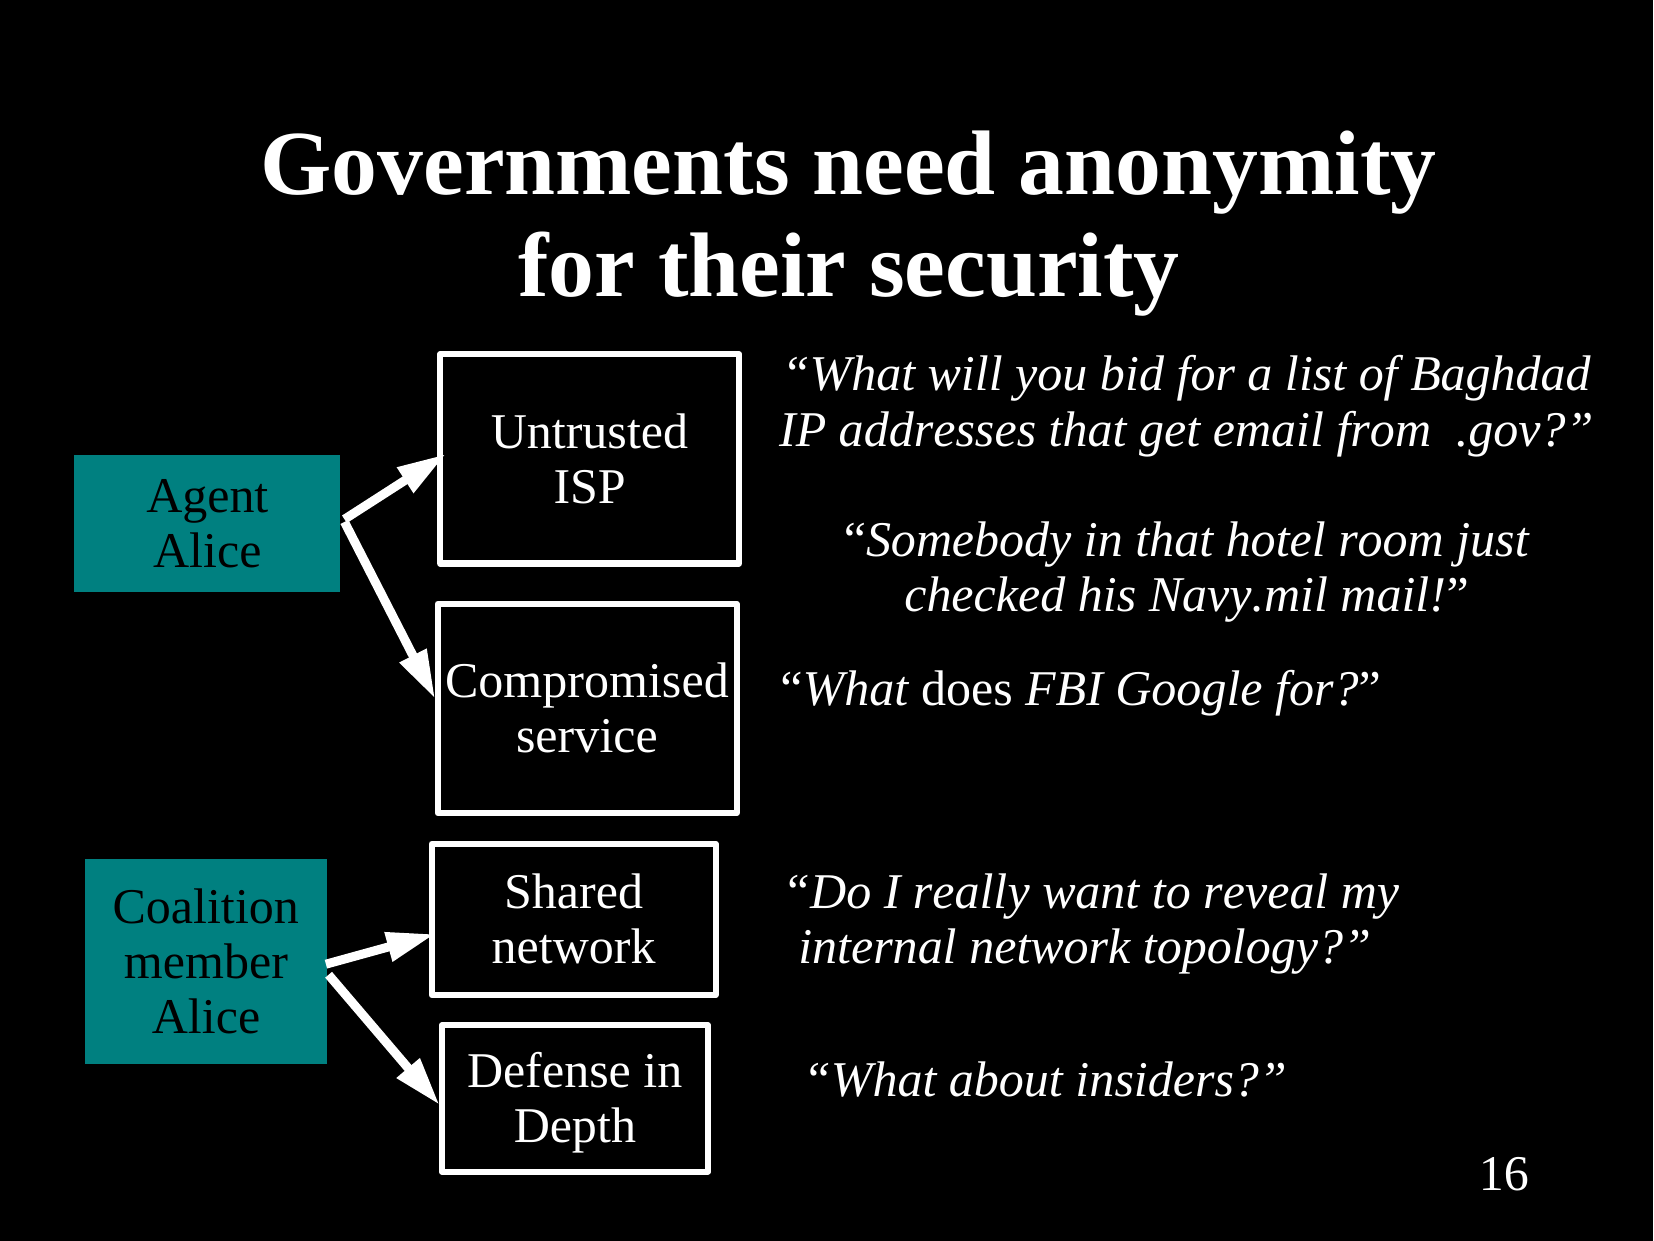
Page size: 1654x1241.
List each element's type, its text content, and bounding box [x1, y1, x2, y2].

title Governments need anonymity for their security [121, 94, 1578, 335]
text_box Agent Alice [73, 454, 341, 593]
text_box Shared network [431, 843, 716, 996]
text_box “What does FBI Google for?” [780, 678, 1464, 718]
text_box “What will you bid for a list of Baghdad IP addresses that get email from .gov?” “Somebody in that hotel room just checked his Navy.mil mail!” [779, 346, 1597, 678]
text_box Defense in Depth [441, 1025, 708, 1172]
text_box Coalition member Alice [84, 858, 328, 1065]
text_box Untrusted ISP [440, 354, 740, 564]
text_box Compromised service [437, 603, 737, 814]
text_box “Do I really want to reveal my internal network topology?” [782, 864, 1589, 991]
text_box “What about insiders?” [728, 1051, 1603, 1188]
